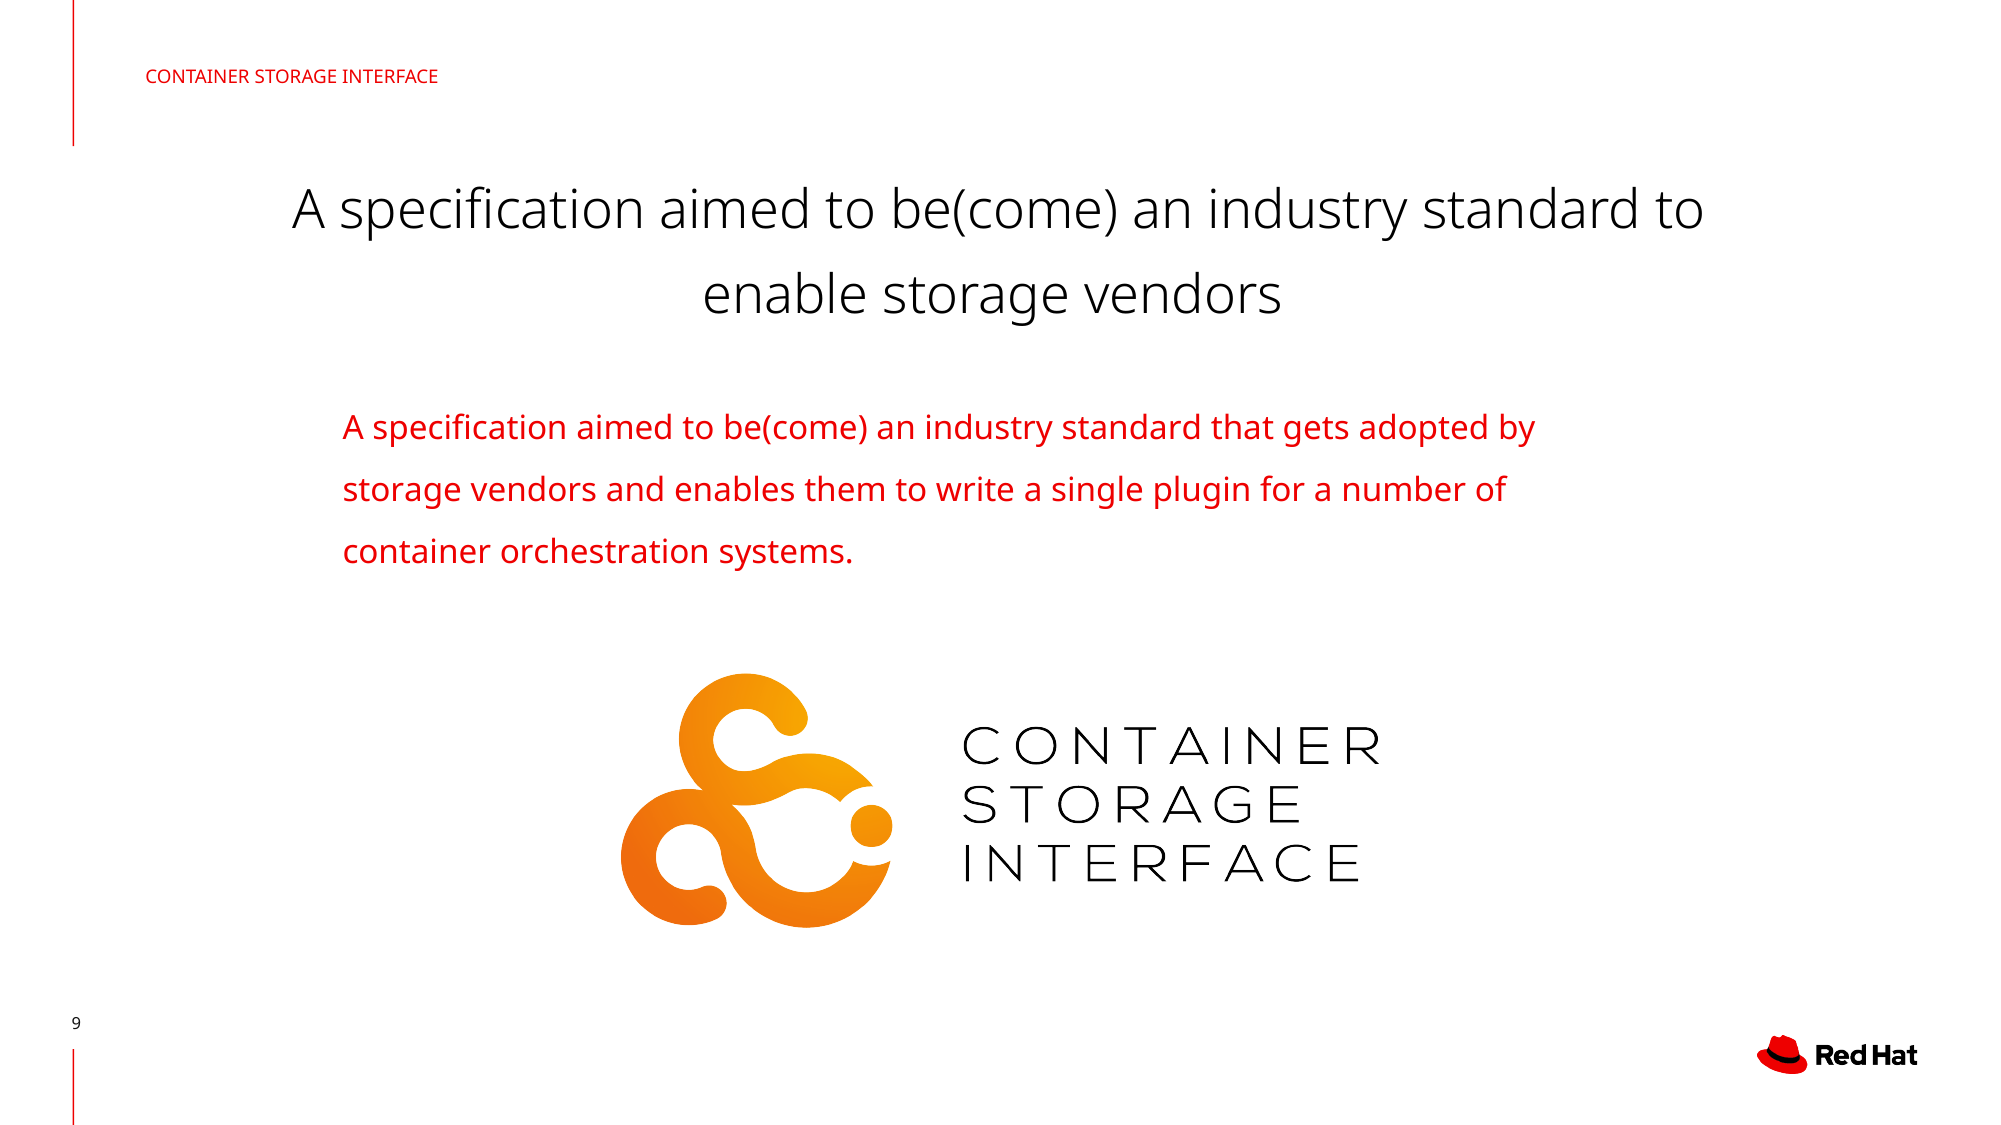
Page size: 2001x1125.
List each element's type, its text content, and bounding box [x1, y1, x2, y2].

subtitle CONTAINER STORAGE INTERFACE [73, 9, 918, 143]
title A specification aimed to be(come) an industry standard to enable storage vendors [287, 155, 1713, 315]
picture [614, 666, 1386, 937]
text_box A specification aimed to be(come) an industry standard that gets adopted by storage vendors and enables them to write a single plugin for a number of container orchestration systems. [342, 384, 1663, 623]
picture [1757, 1035, 1918, 1074]
